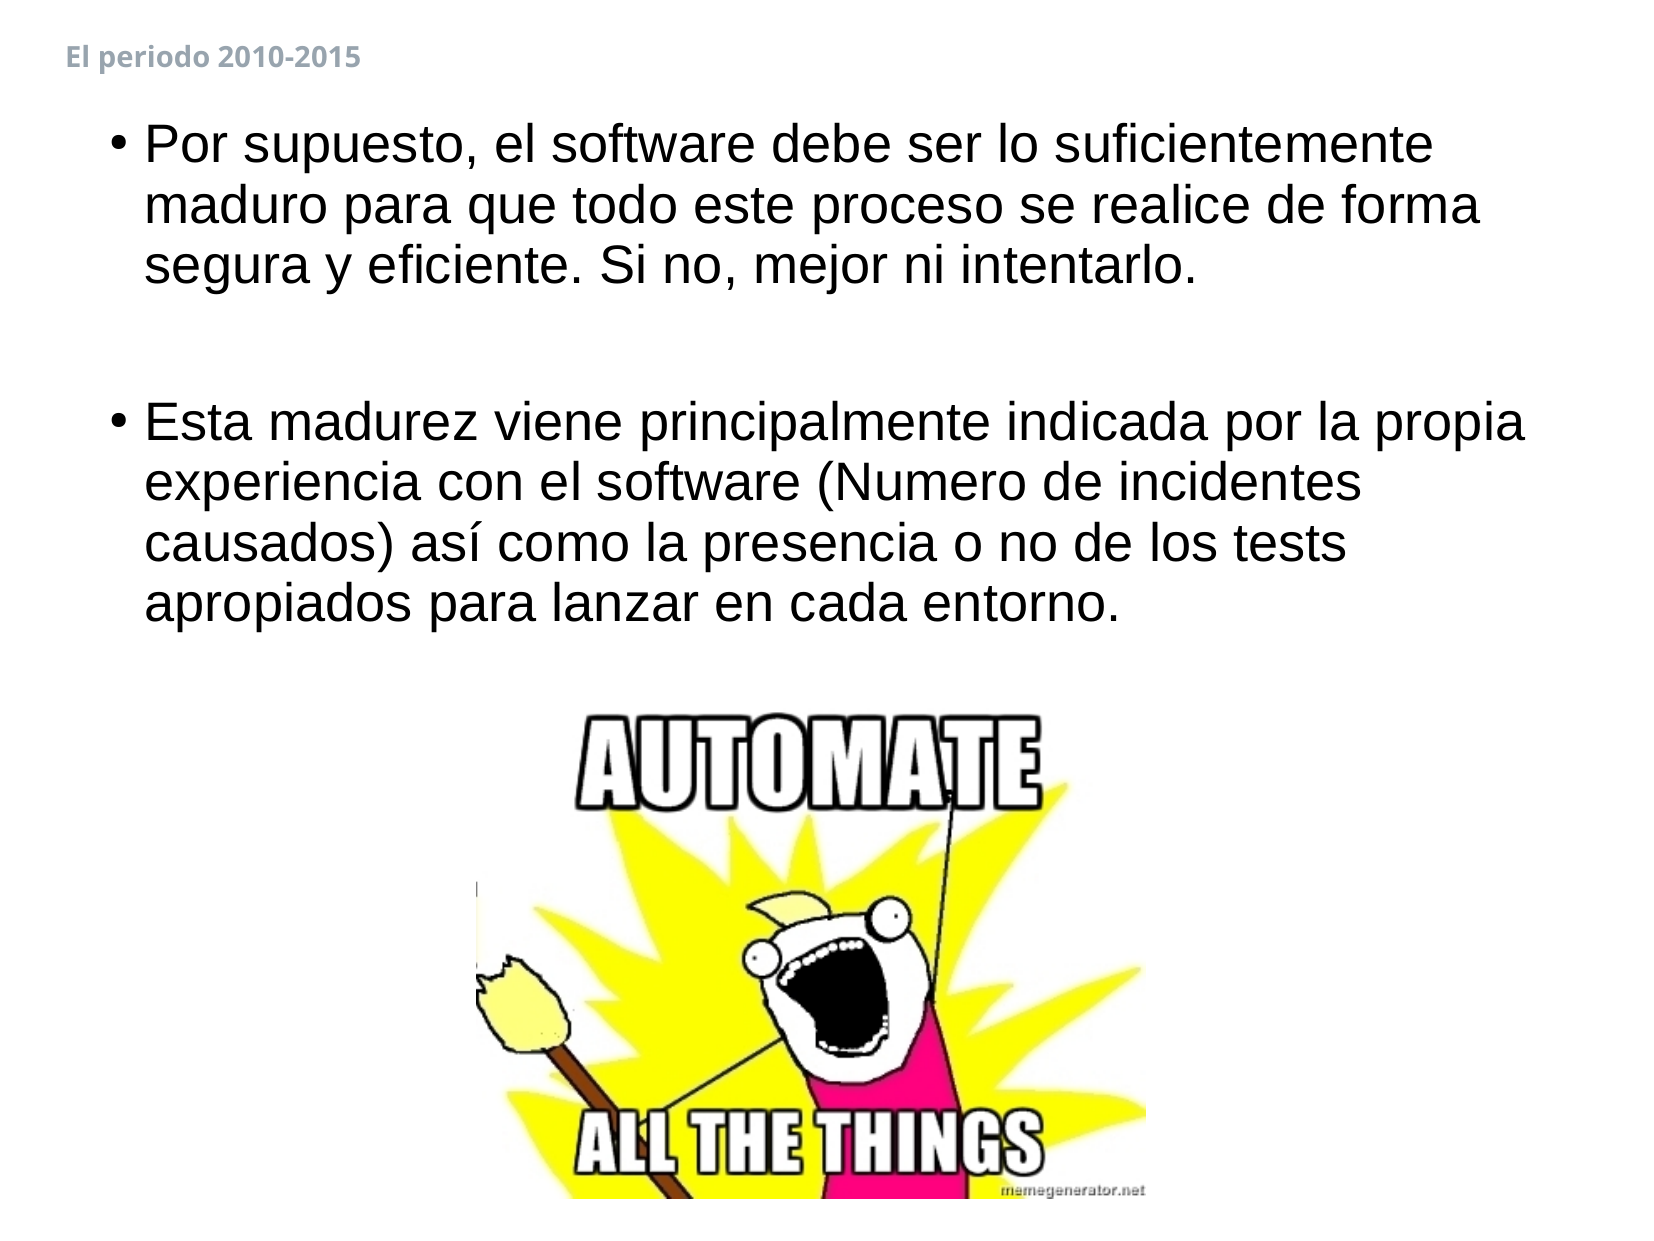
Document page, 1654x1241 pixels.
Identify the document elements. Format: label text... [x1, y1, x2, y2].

text_box Por supuesto, el software debe ser lo suficientemente maduro para que todo este proceso se realice de forma segura y eficiente. Si no, mejor ni intentarlo. Esta madurez viene principalmente indicada por la propia experiencia con el software (Numero de incidentes causados) así como la presencia o no de los tests apropiados para lanzar en cada entorno. [94, 106, 1571, 1189]
picture [476, 696, 1146, 1199]
text_box El periodo 2010-2015 [64, 38, 733, 74]
